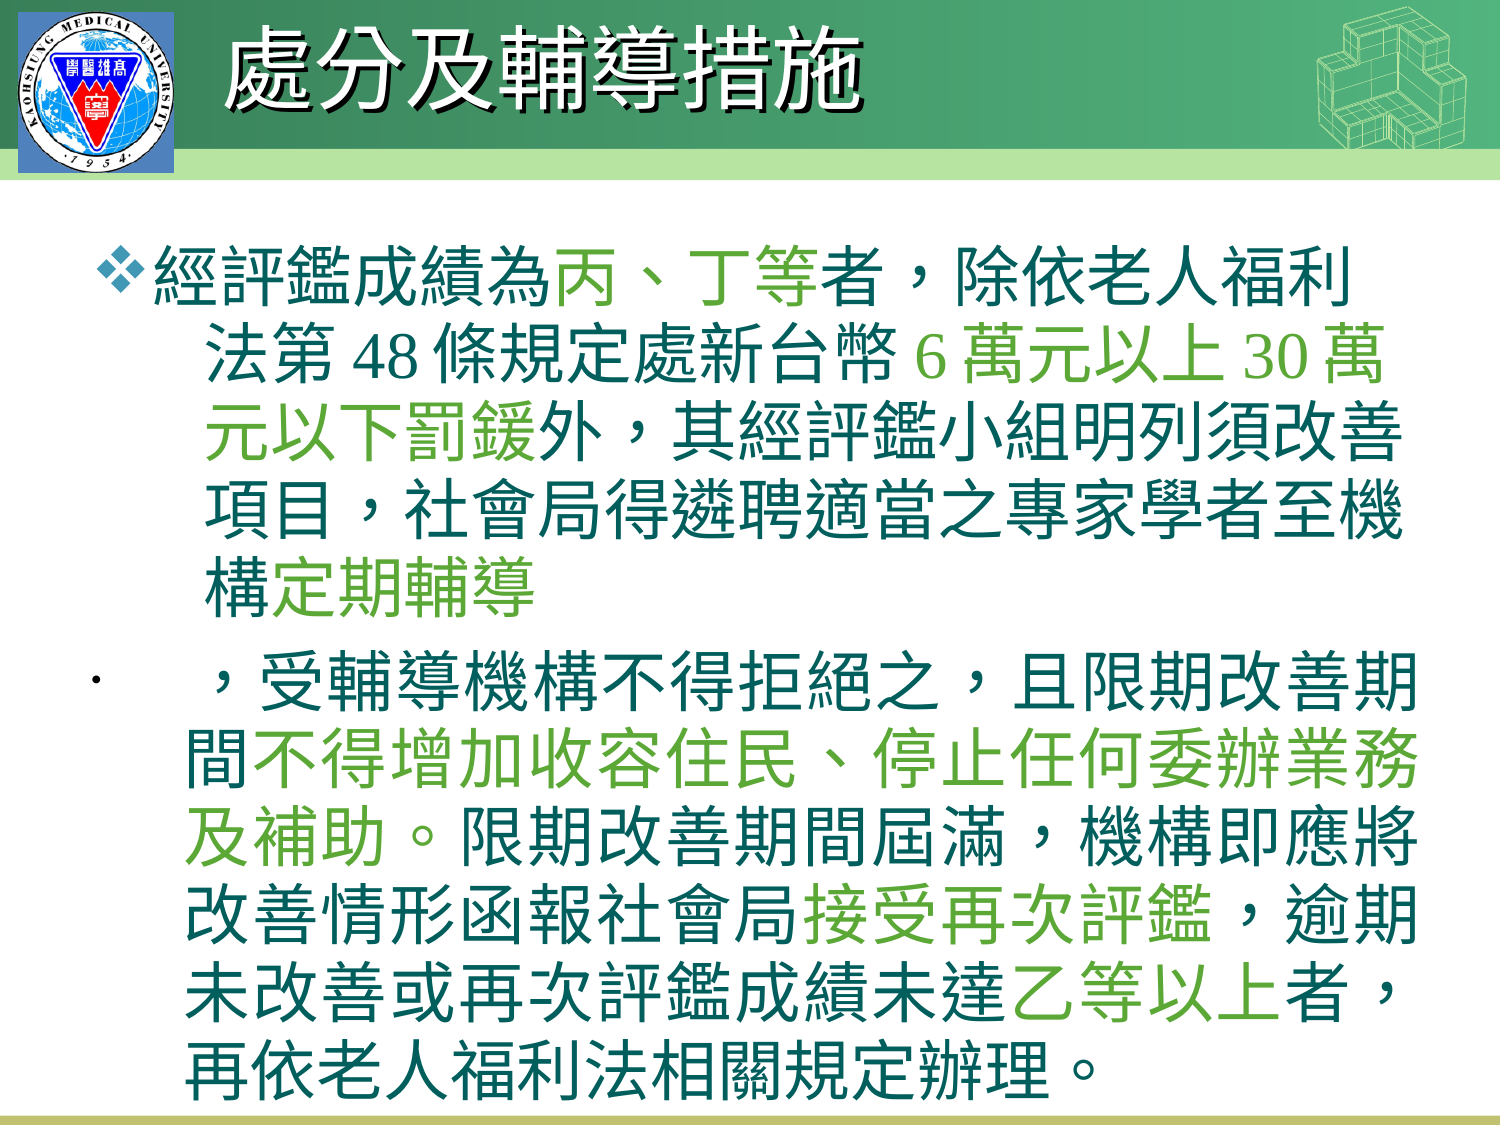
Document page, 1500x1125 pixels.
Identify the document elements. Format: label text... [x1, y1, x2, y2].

list 經評鑑成績為丙、丁等者，除依老人福利法第48條規定處新台幣6萬元以上30萬元以下罰鍰外，其經評鑑小組明列須改善項目，社會局得遴聘適當之專家學者至機構定期輔導 ，受輔導機構不得拒絕之，且限期改善期間不得增加收容住民、停止任何委辦業務及補助。限期改善期間屆滿，機構即應將改善情形函報社會局接受再次評鑑，逾期未改善或再次評鑑成績未達乙等以上者，再依老人福利法相關規定辦理。 [76, 231, 1436, 1094]
picture [17, 11, 174, 173]
title 處分及輔導措施 [206, 2, 1093, 139]
